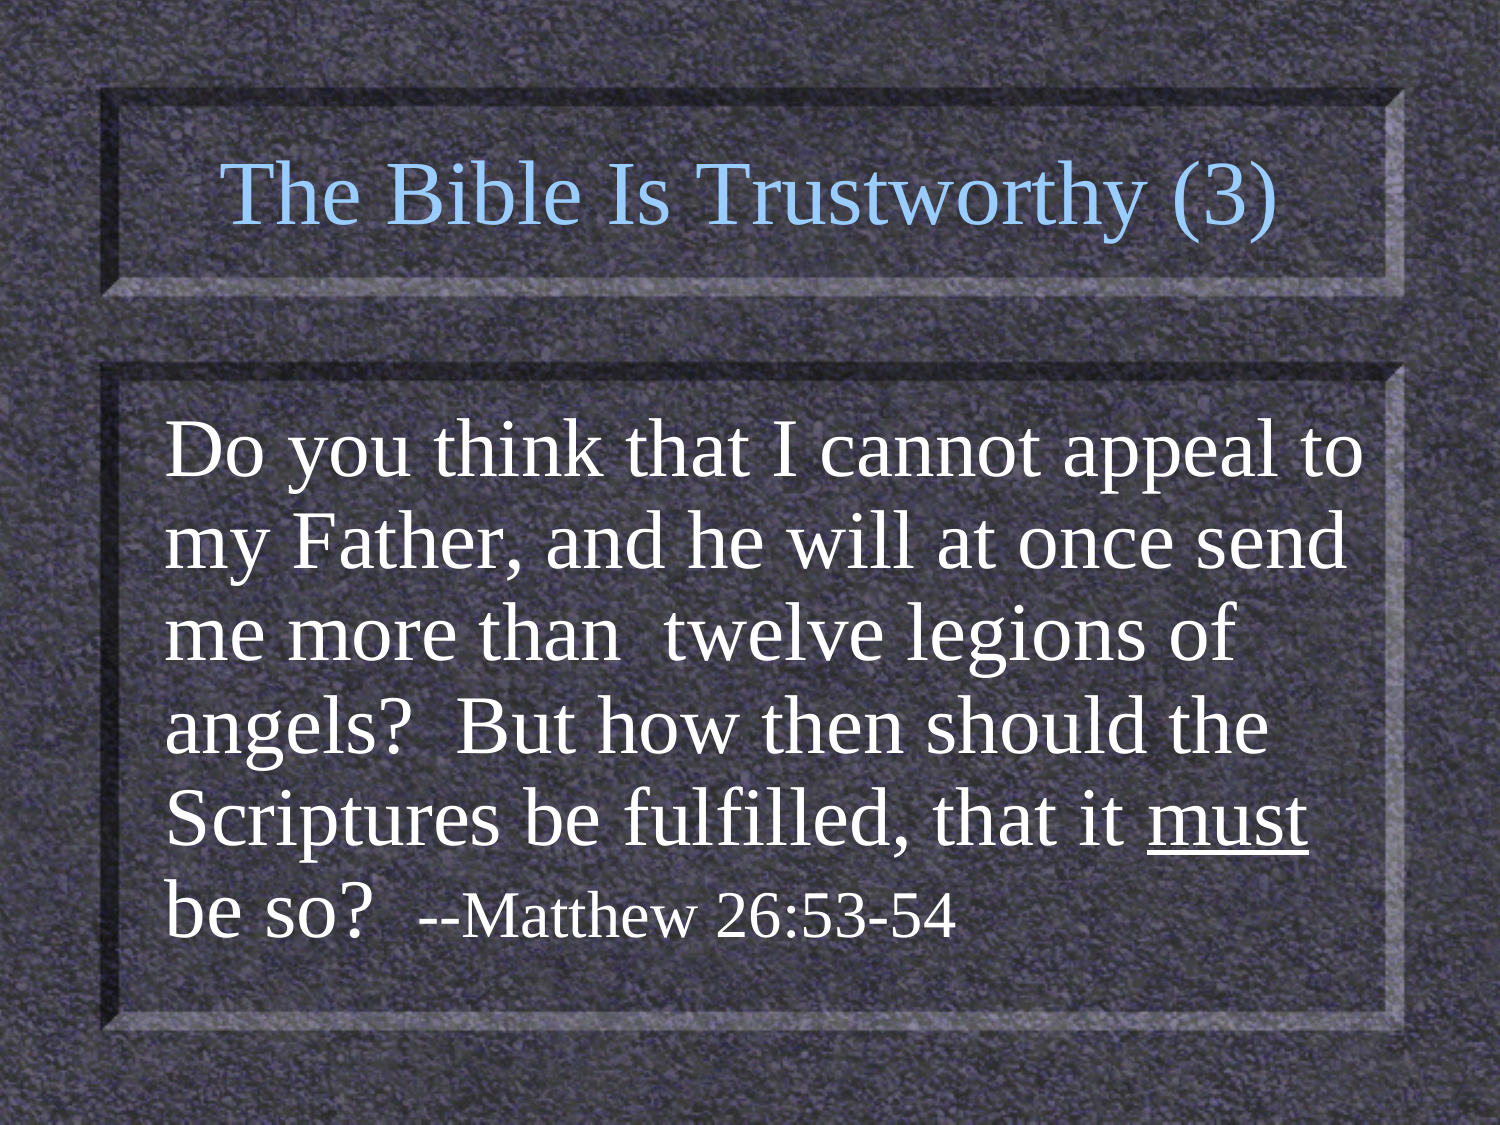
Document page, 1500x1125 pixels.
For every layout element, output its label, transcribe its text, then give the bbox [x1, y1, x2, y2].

text_box Do you think that I cannot appeal to my Father, and he will at once send me more than twelve legions of angels? But how then should the Scriptures be fulfilled, that it must be so? --Matthew 26:53-54 [150, 394, 1388, 964]
title The Bible Is Trustworthy (3) [150, 76, 1351, 312]
picture [0, 0, 1500, 1125]
